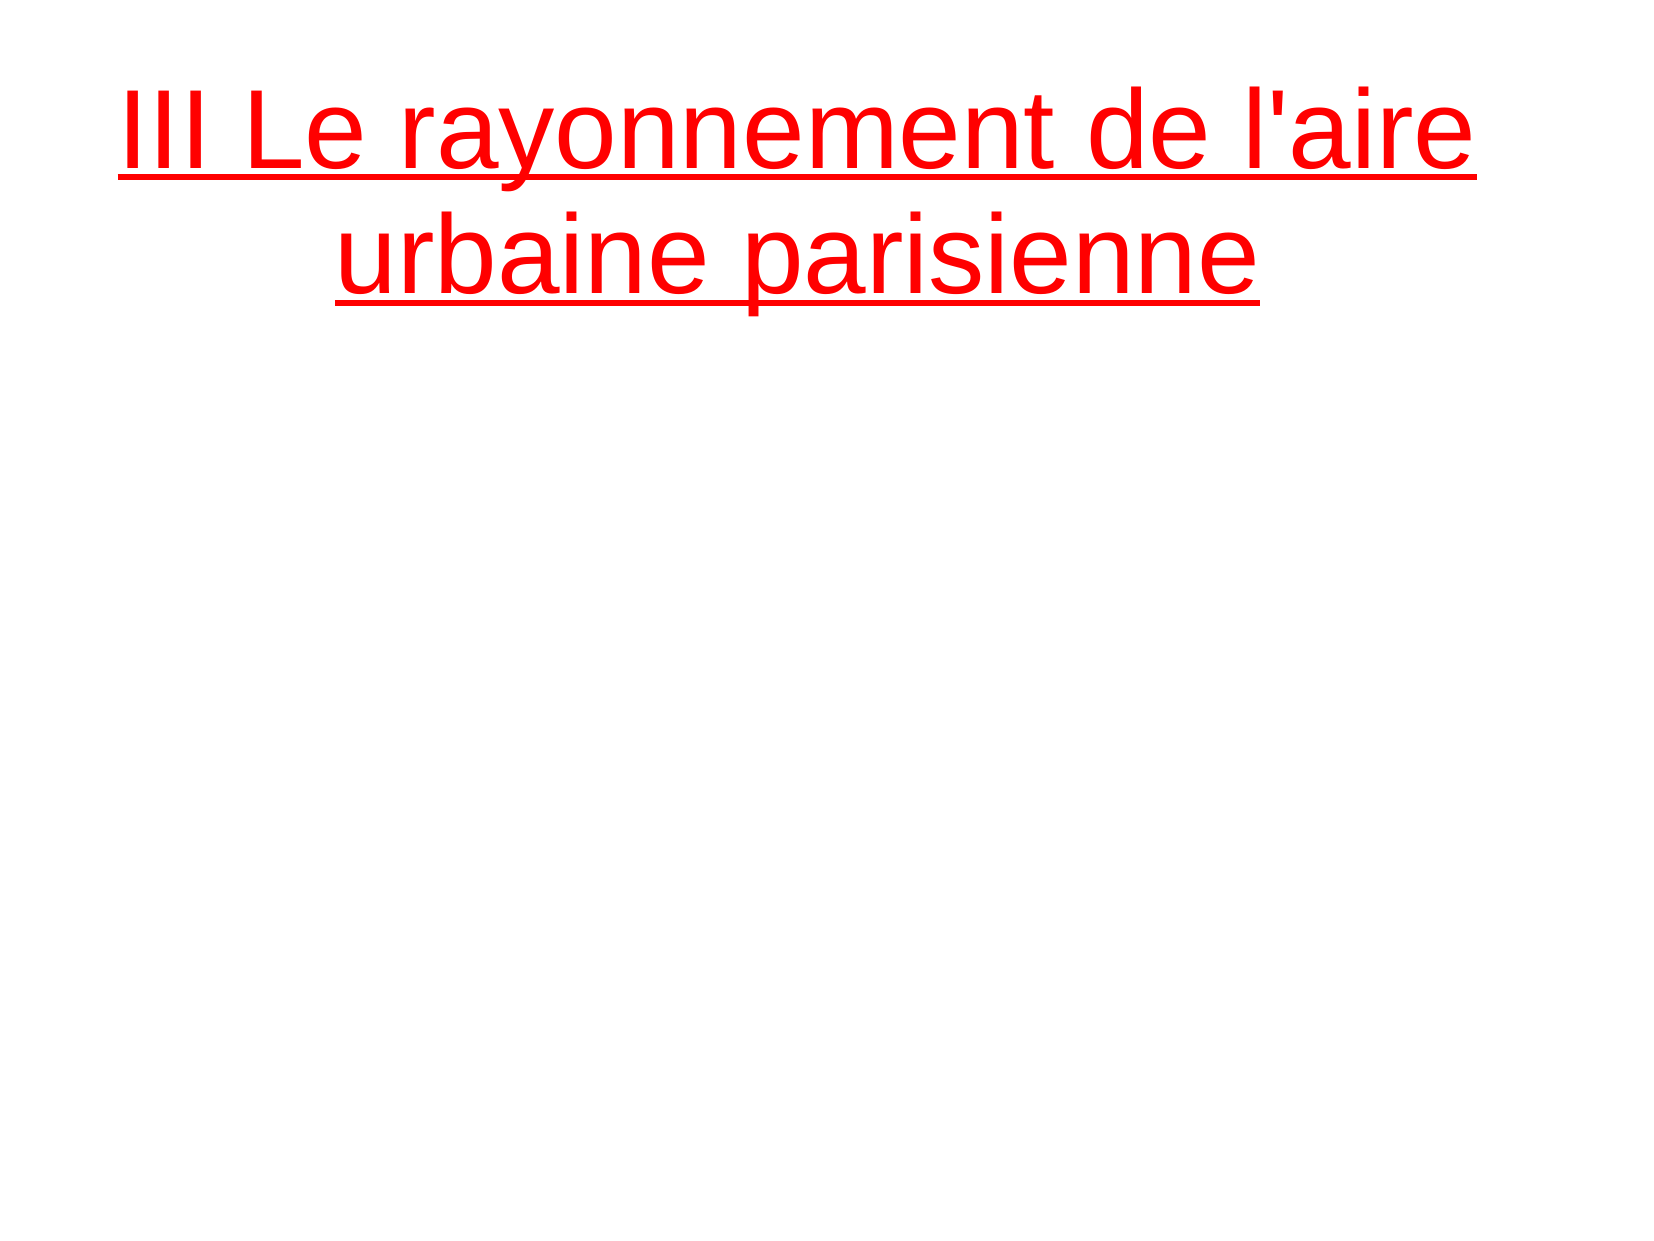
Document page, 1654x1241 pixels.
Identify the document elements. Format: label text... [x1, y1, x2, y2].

text_box III Le rayonnement de l'aire urbaine parisienne [59, 58, 1536, 325]
